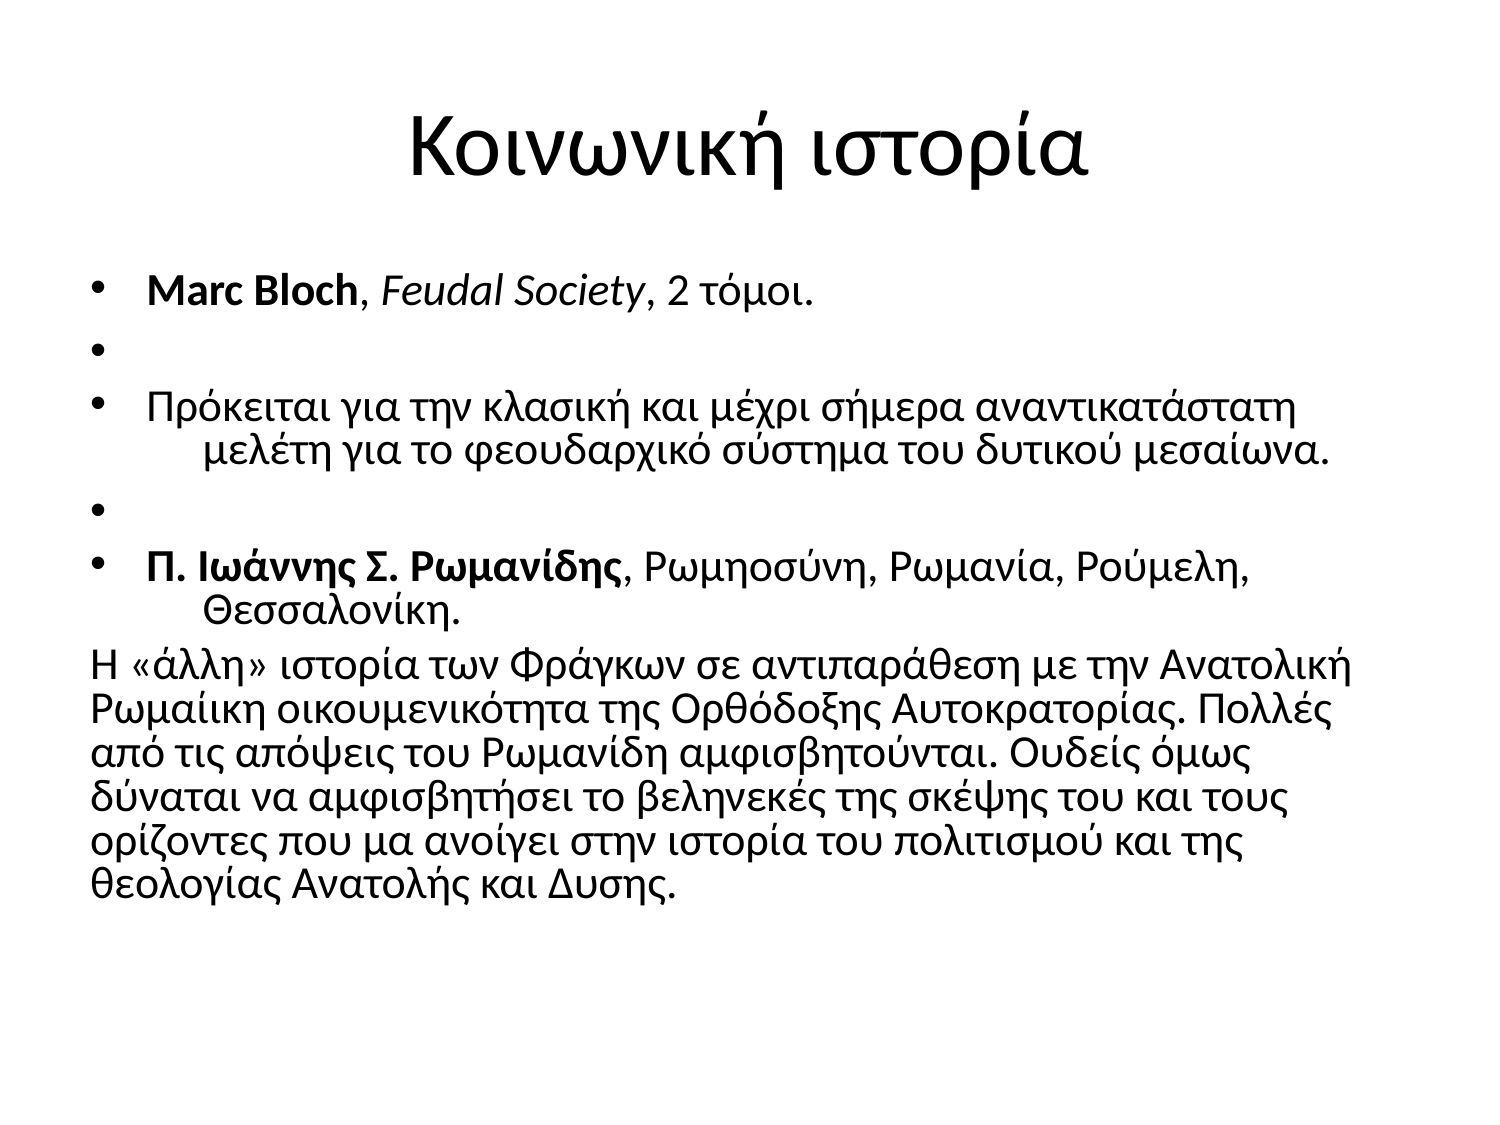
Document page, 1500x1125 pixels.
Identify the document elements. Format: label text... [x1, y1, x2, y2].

list Marc Bloch, Feudal Society, 2 τόμοι. Πρόκειται για την κλασική και μέχρι σήμερα αναντικατάστατη μελέτη για το φεουδαρχικό σύστημα του δυτικού μεσαίωνα. Π. Ιωάννης Σ. Ρωμανίδης, Ρωμηοσύνη, Ρωμανία, Ρούμελη, Θεσσαλονίκη. Η «άλλη» ιστορία των Φράγκων σε αντιπαράθεση με την Ανατολική Ρωμαίικη οικουμενικότητα της Ορθόδοξης Αυτοκρατορίας. Πολλές από τις απόψεις του Ρωμανίδη αμφισβητούνται. Ουδείς όμως δύναται να αμφισβητήσει το βεληνεκές της σκέψης του και τους ορίζοντες που μα ανοίγει στην ιστορία του πολιτισμού και της θεολογίας Ανατολής και Δυσης. [75, 262, 1426, 1005]
title Κοινωνική ιστορία [75, 45, 1426, 233]
